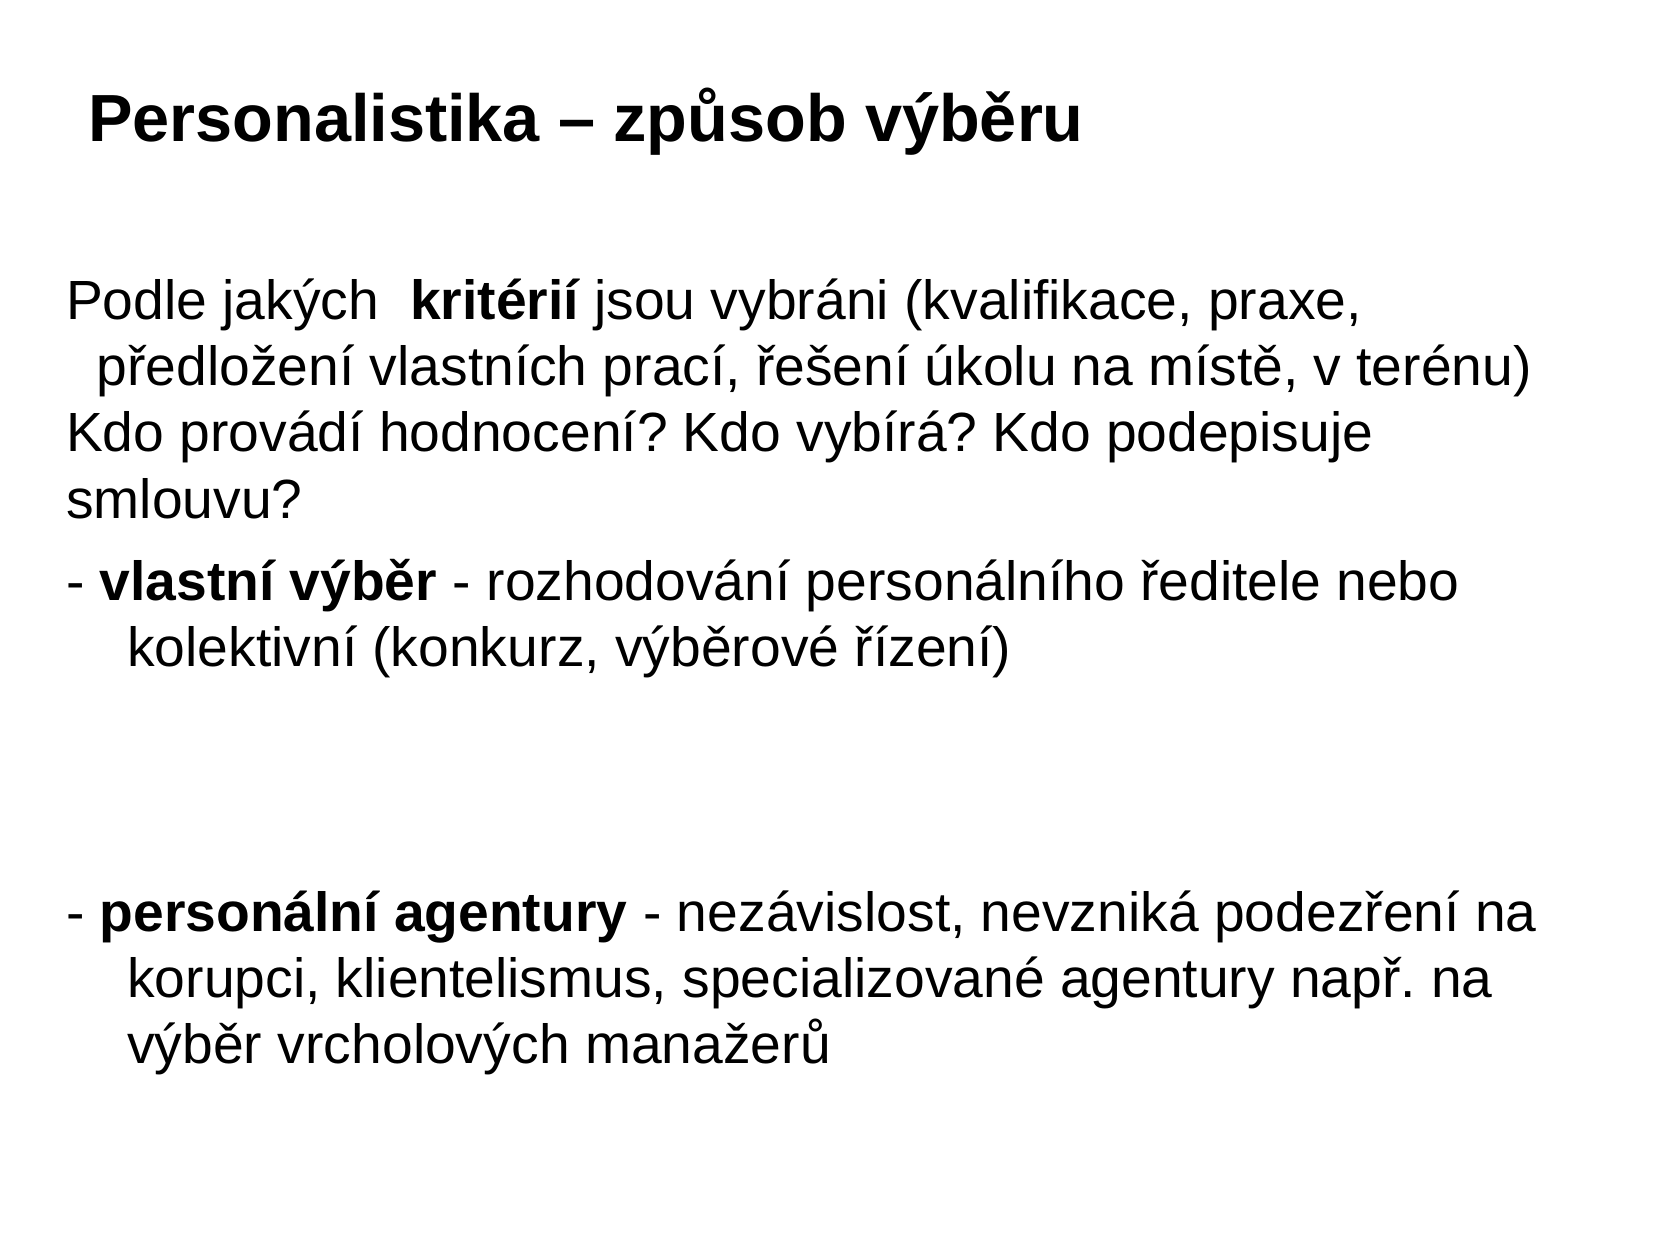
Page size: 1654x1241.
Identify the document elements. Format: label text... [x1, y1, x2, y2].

text_box Personalistika – způsob výběru [73, 67, 1586, 163]
text_box - vlastní výběr - rozhodování personálního ředitele nebo kolektivní (konkurz, výběrové řízení) - personální agentury - nezávislost, nevzniká podezření na korupci, klientelismus, specializované agentury např. na výběr vrcholových manažerů [51, 537, 1592, 1083]
text_box Podle jakých kritérií jsou vybráni (kvalifikace, praxe, předložení vlastních prací, řešení úkolu na místě, v terénu) Kdo provádí hodnocení? Kdo vybírá? Kdo podepisuje smlouvu? [51, 256, 1592, 537]
